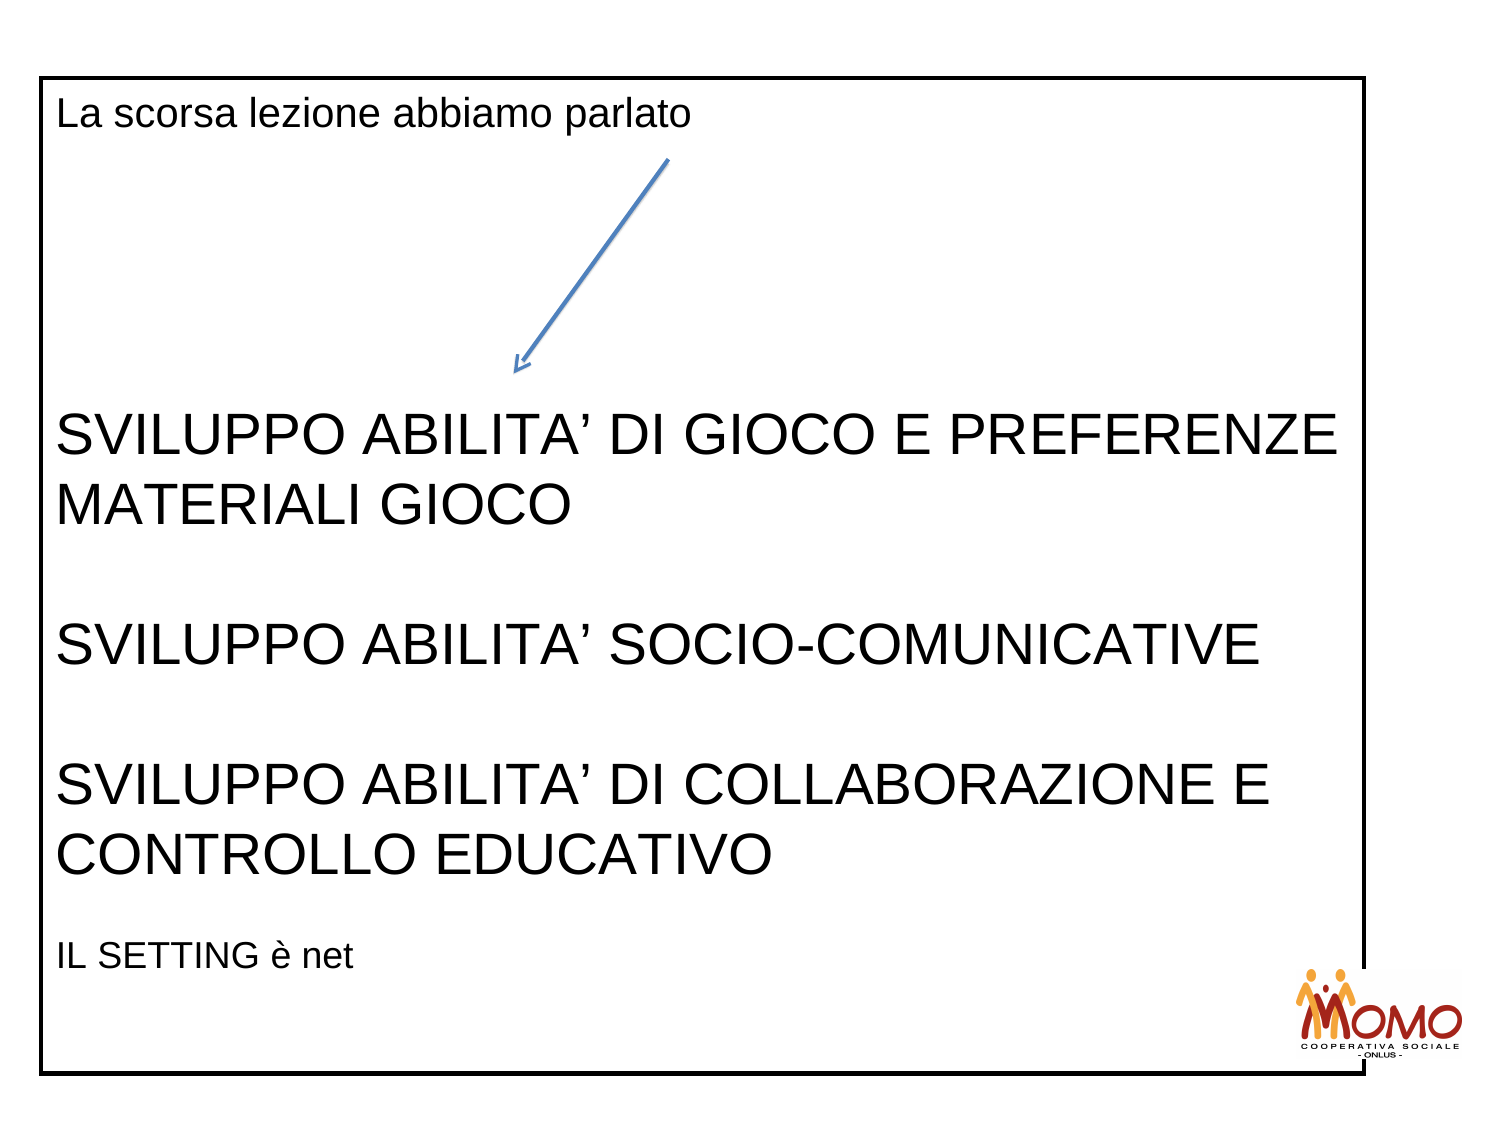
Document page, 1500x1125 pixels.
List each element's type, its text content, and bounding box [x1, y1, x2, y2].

text_box La scorsa lezione abbiamo parlato SVILUPPO ABILITA’ DI GIOCO E PREFERENZE MATERIALI GIOCO SVILUPPO ABILITA’ SOCIO-COMUNICATIVE SVILUPPO ABILITA’ DI COLLABORAZIONE E CONTROLLO EDUCATIVO IL SETTING è net [41, 78, 1364, 1074]
picture [1296, 969, 1462, 1059]
